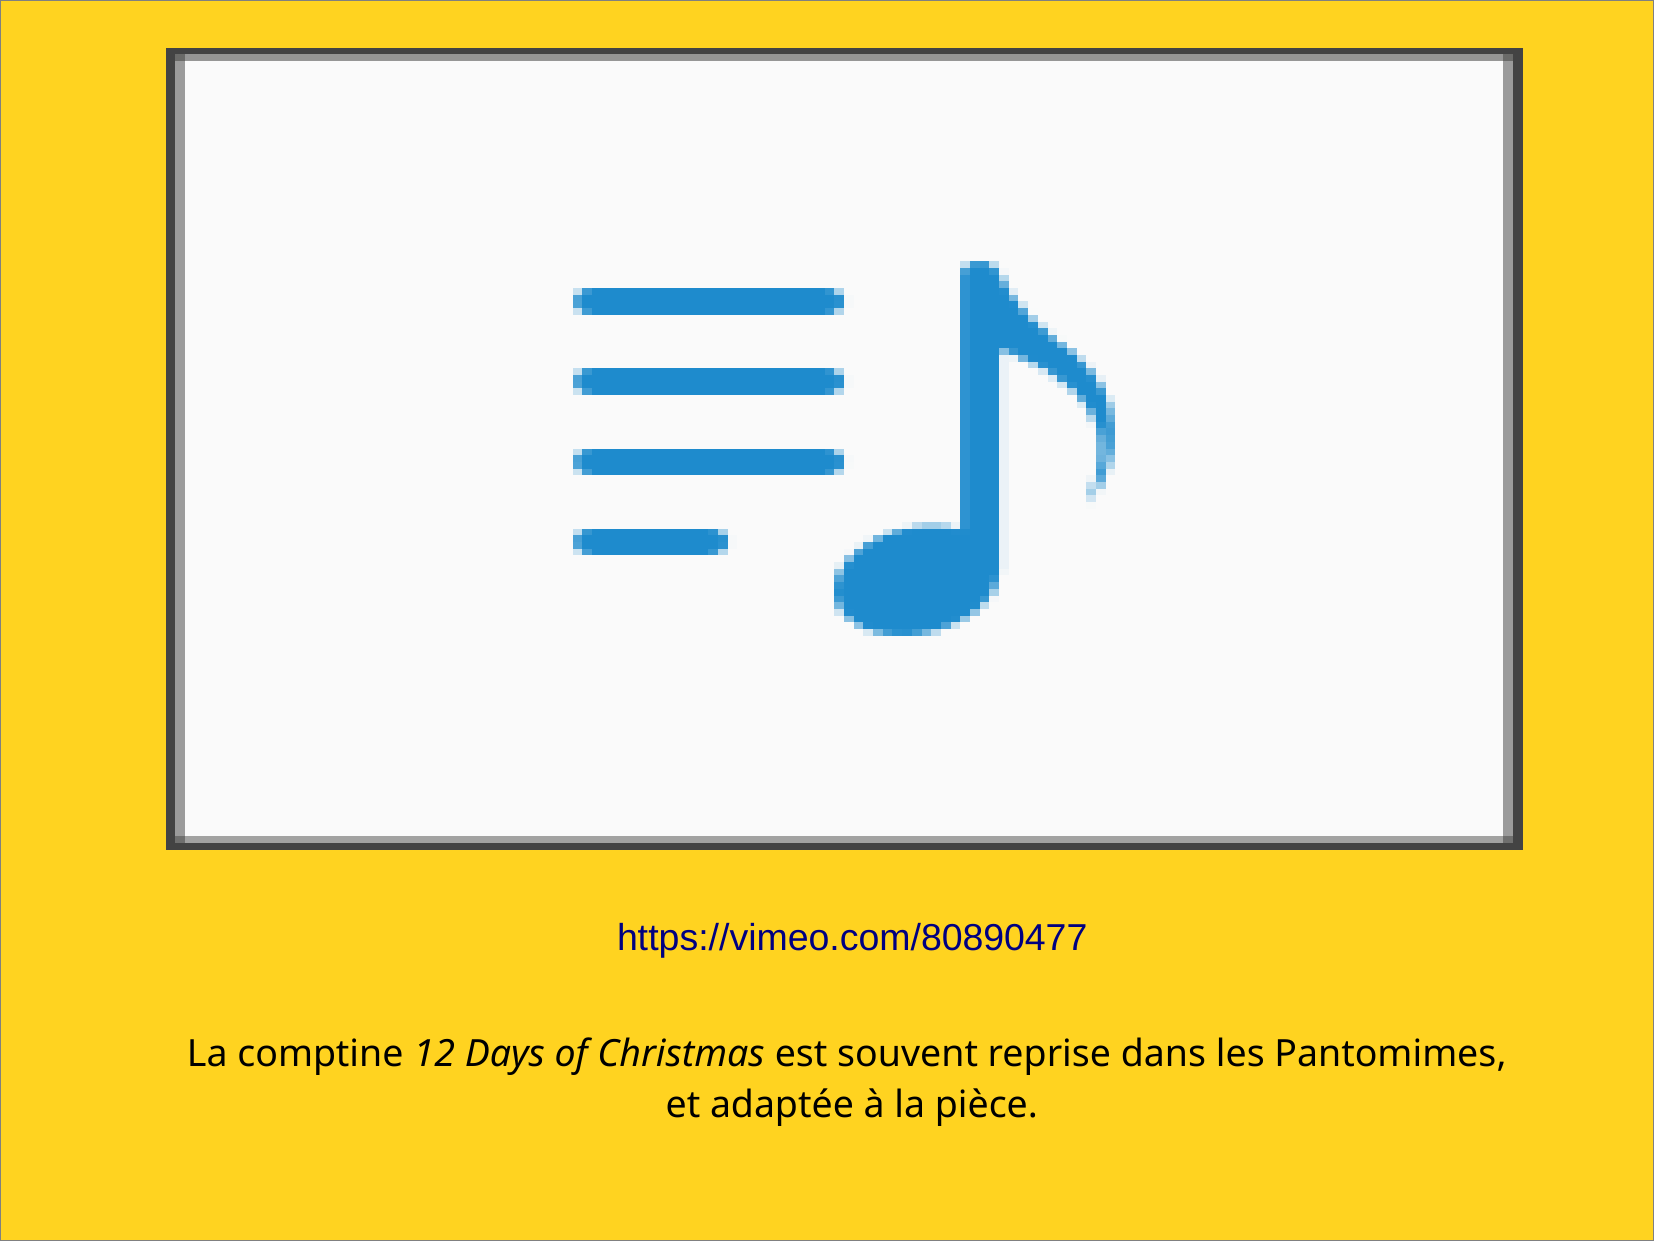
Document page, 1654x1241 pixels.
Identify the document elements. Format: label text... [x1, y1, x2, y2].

text_box [0, 0, 1654, 1241]
text_box https://vimeo.com/80890477 [602, 909, 1103, 967]
text_box La comptine 12 Days of Christmas est souvent reprise dans les Pantomimes, et adaptée à la pièce. [172, 1018, 1654, 1241]
